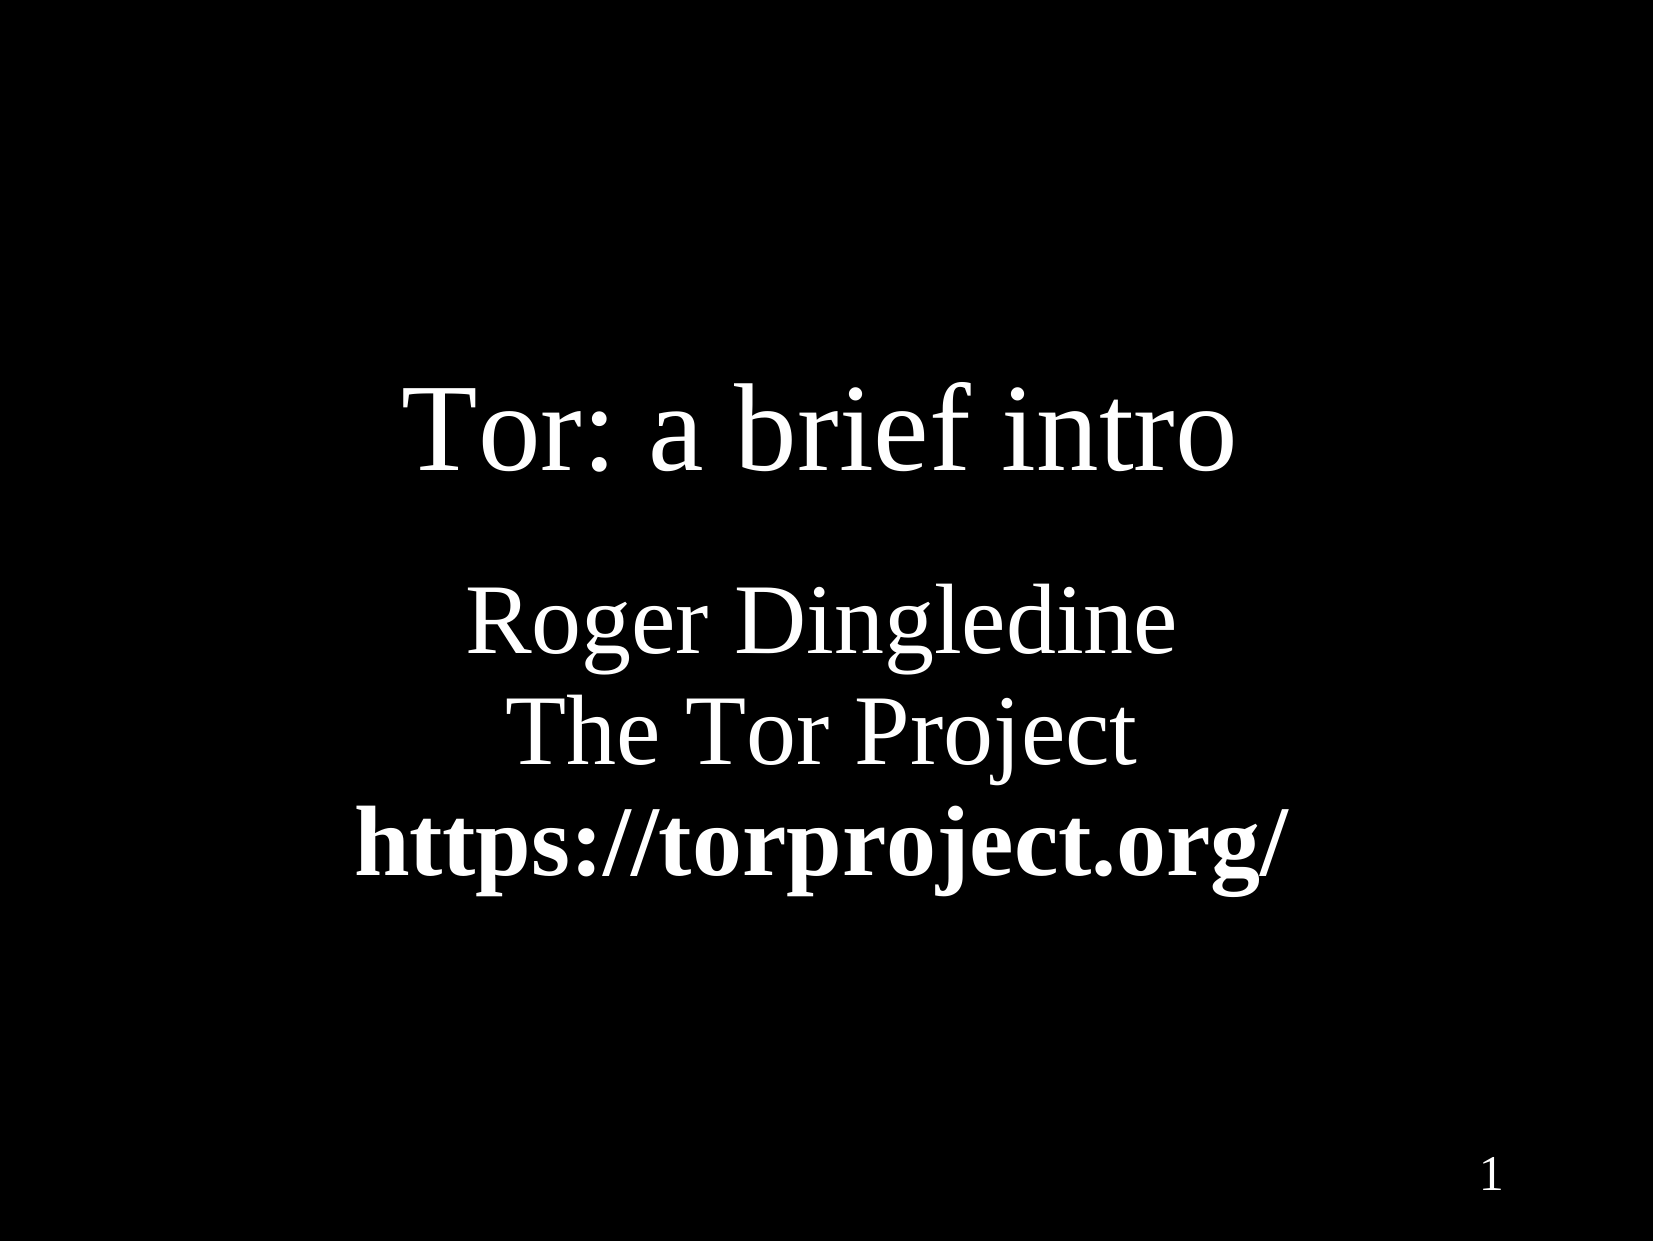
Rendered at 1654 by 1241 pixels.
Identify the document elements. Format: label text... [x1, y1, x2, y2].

title Tor: a brief intro [83, 224, 1558, 632]
subtitle Roger Dingledine The Tor Project https://torproject.org/ [116, 311, 1528, 1106]
